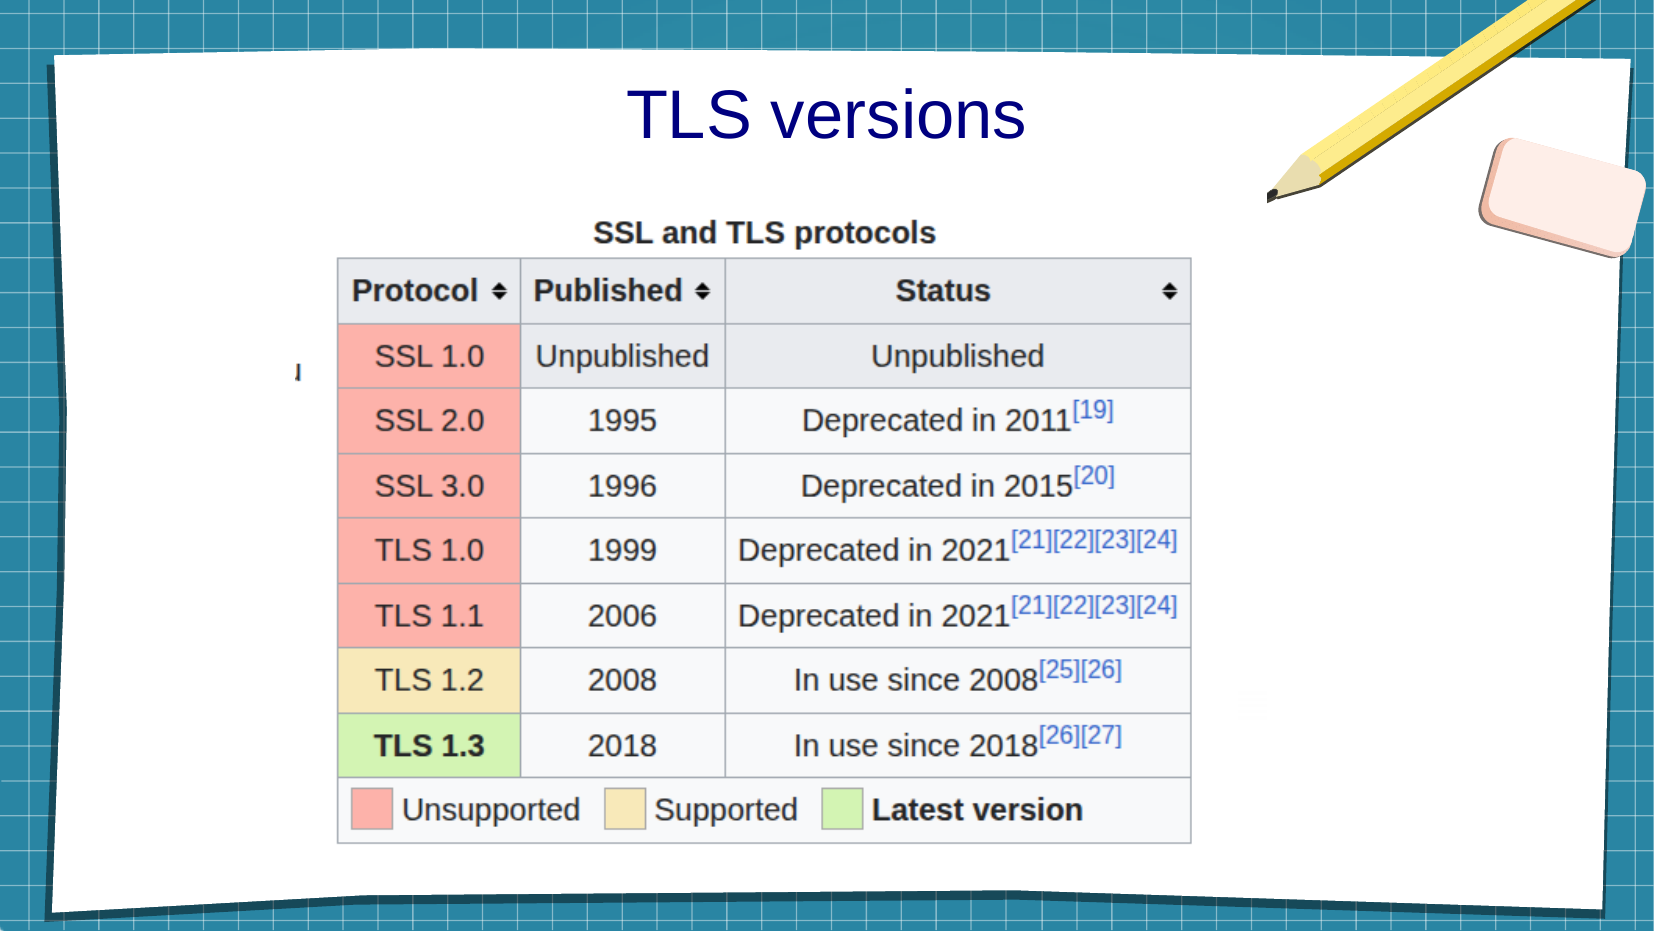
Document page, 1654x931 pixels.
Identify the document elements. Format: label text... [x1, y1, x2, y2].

picture [295, 192, 1267, 877]
title TLS versions [82, 37, 1571, 193]
